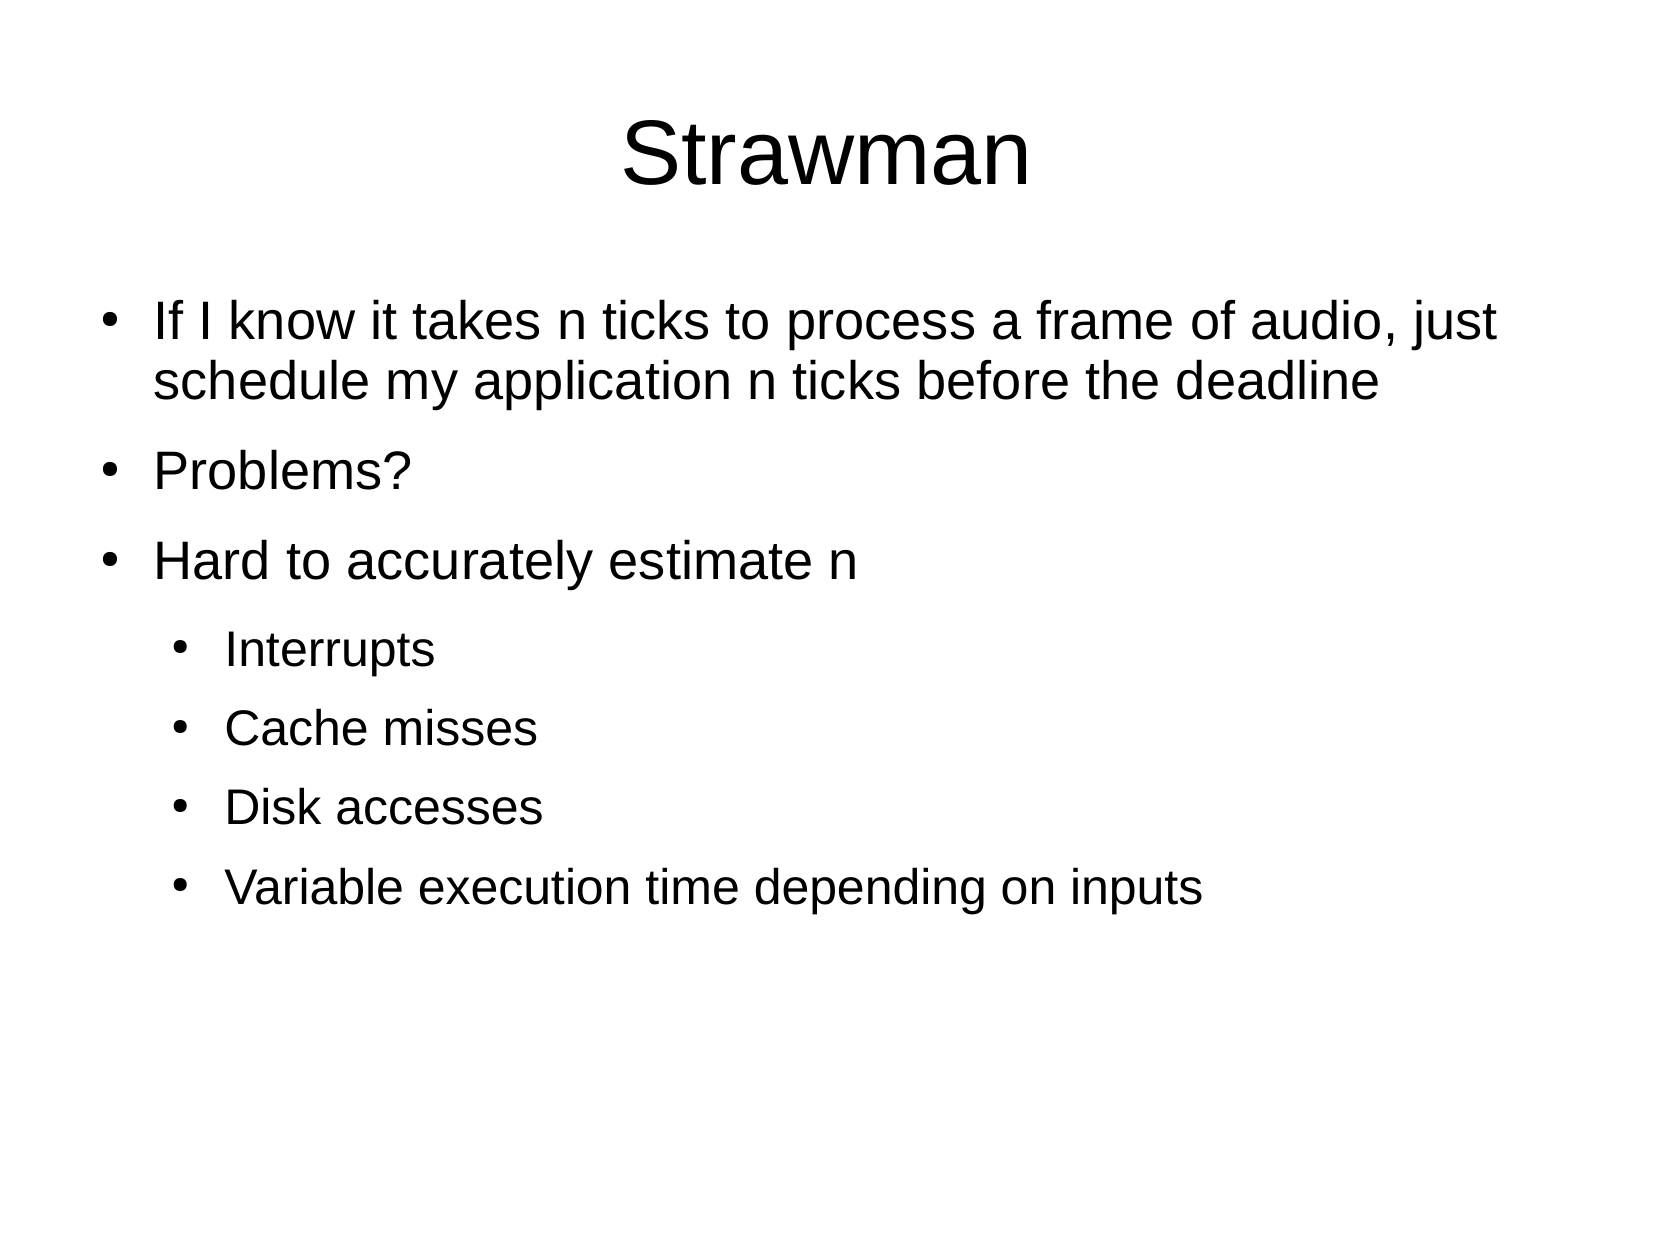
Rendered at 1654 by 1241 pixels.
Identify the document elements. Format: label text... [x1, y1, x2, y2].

title Strawman [82, 49, 1571, 257]
list If I know it takes n ticks to process a frame of audio, just schedule my application n ticks before the deadline Problems? Hard to accurately estimate n Interrupts Cache misses Disk accesses Variable execution time depending on inputs [82, 290, 1571, 1010]
